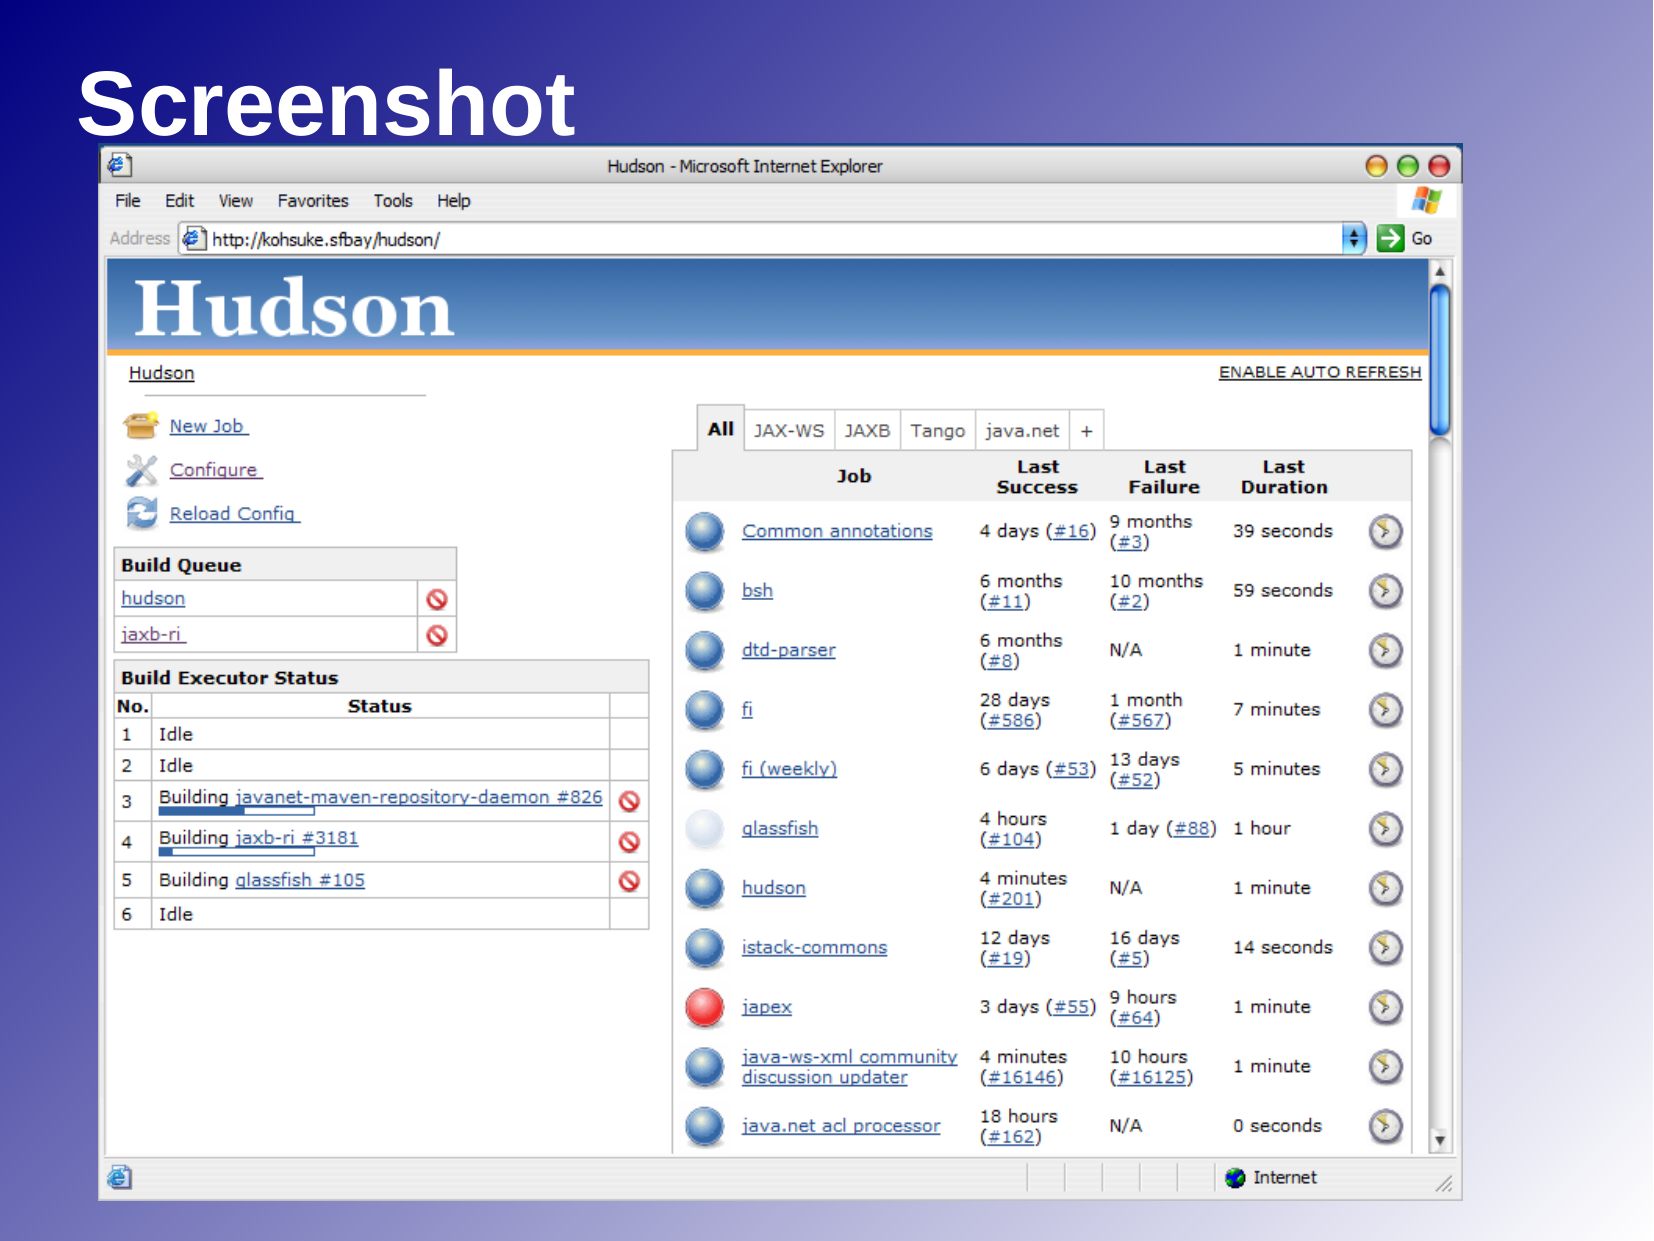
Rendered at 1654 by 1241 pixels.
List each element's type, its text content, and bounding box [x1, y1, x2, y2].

picture [98, 143, 1463, 1201]
title Screenshot [76, 0, 1565, 208]
